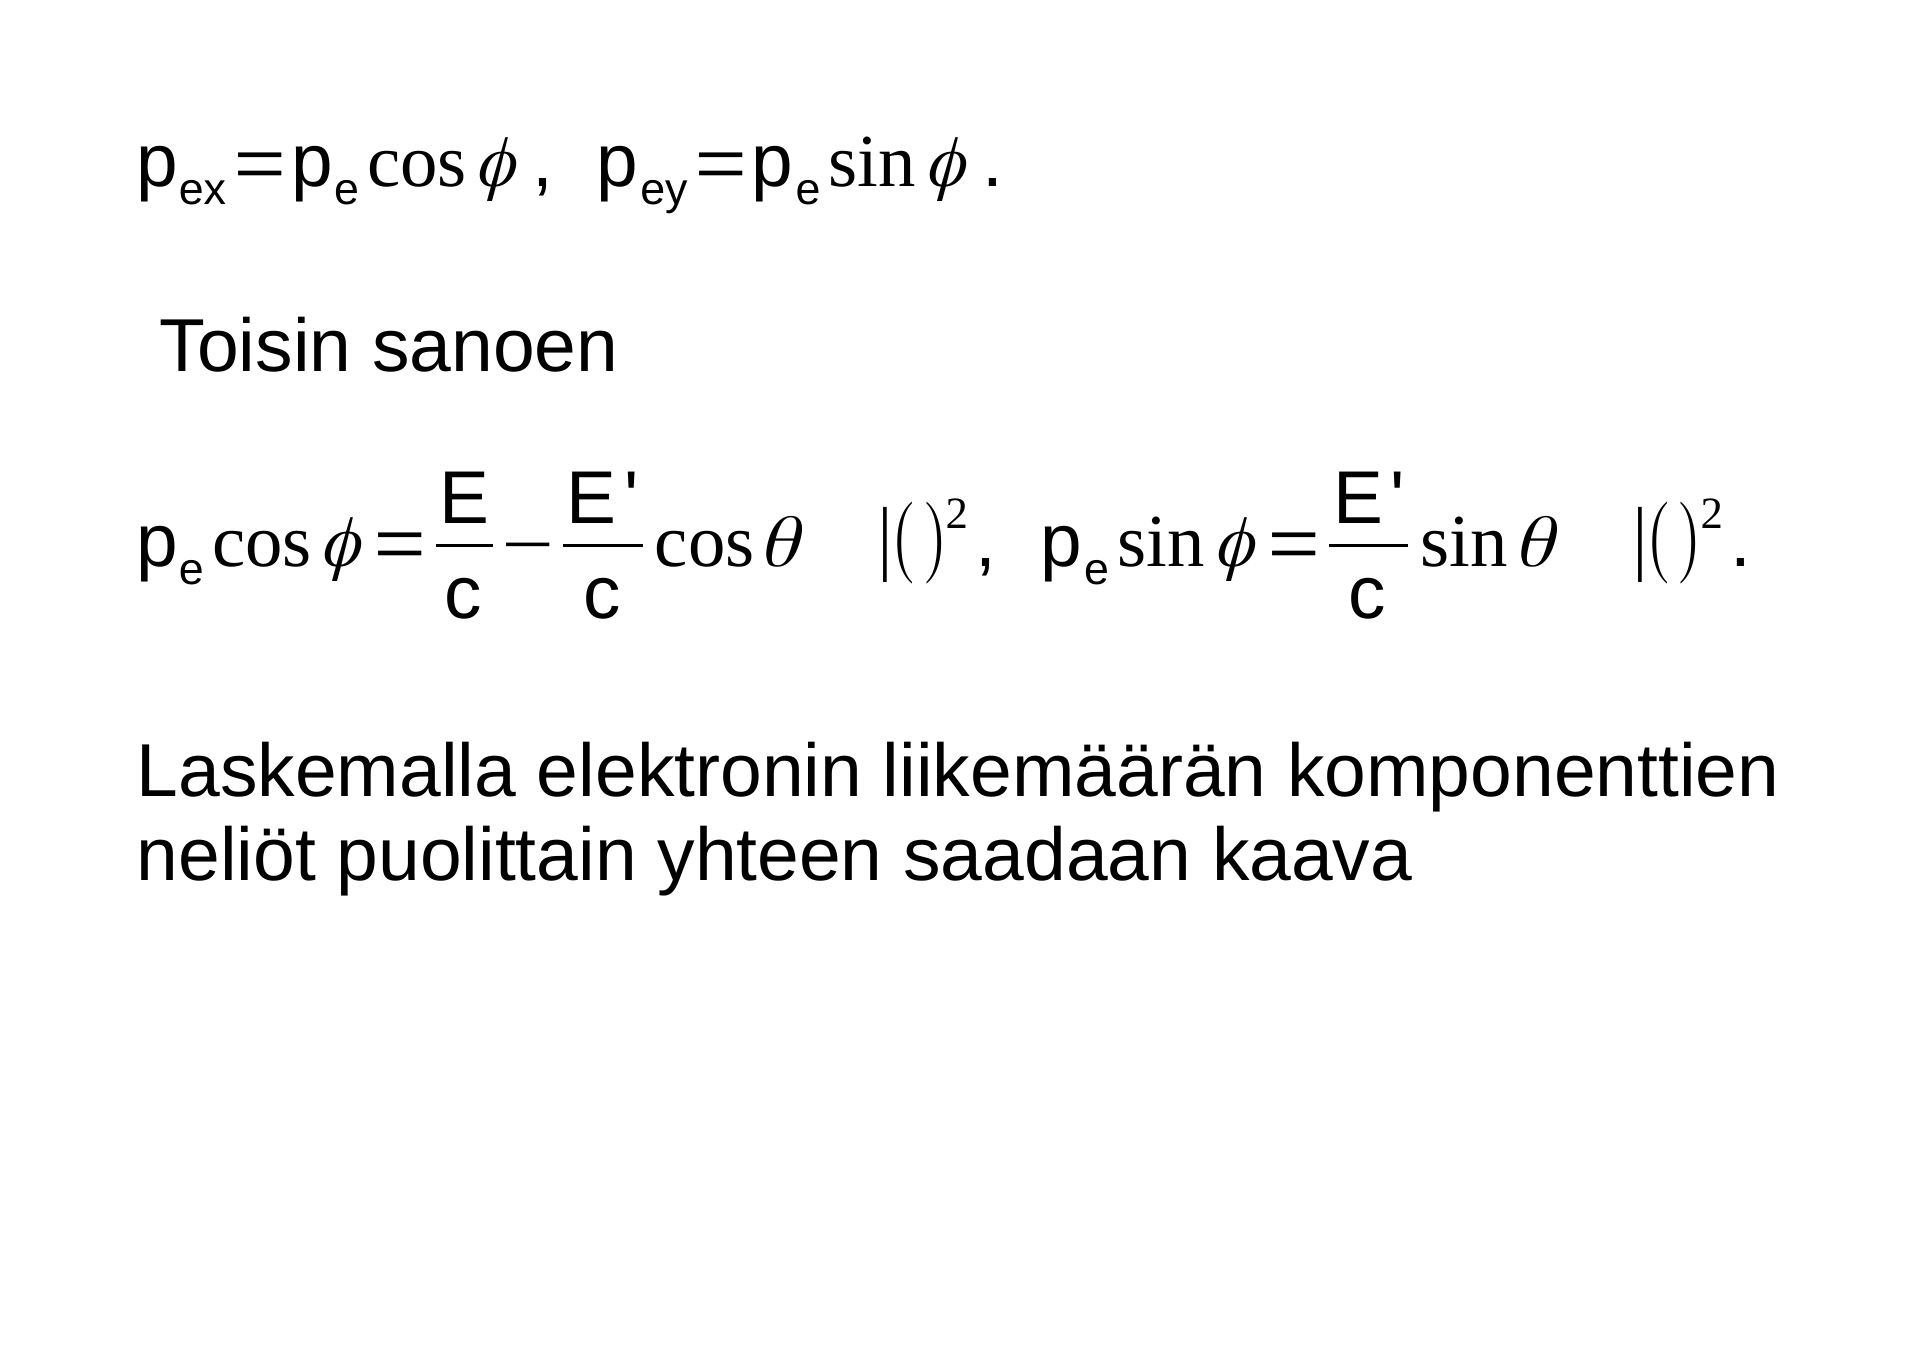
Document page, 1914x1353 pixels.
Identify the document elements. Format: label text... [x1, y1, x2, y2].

chart [129, 118, 1009, 215]
text_box Toisin sanoen [144, 296, 634, 396]
chart [129, 456, 1757, 635]
text_box Laskemalla elektronin liikemäärän komponenttien neliöt puolittain yhteen saadaan kaava [121, 721, 1900, 1013]
